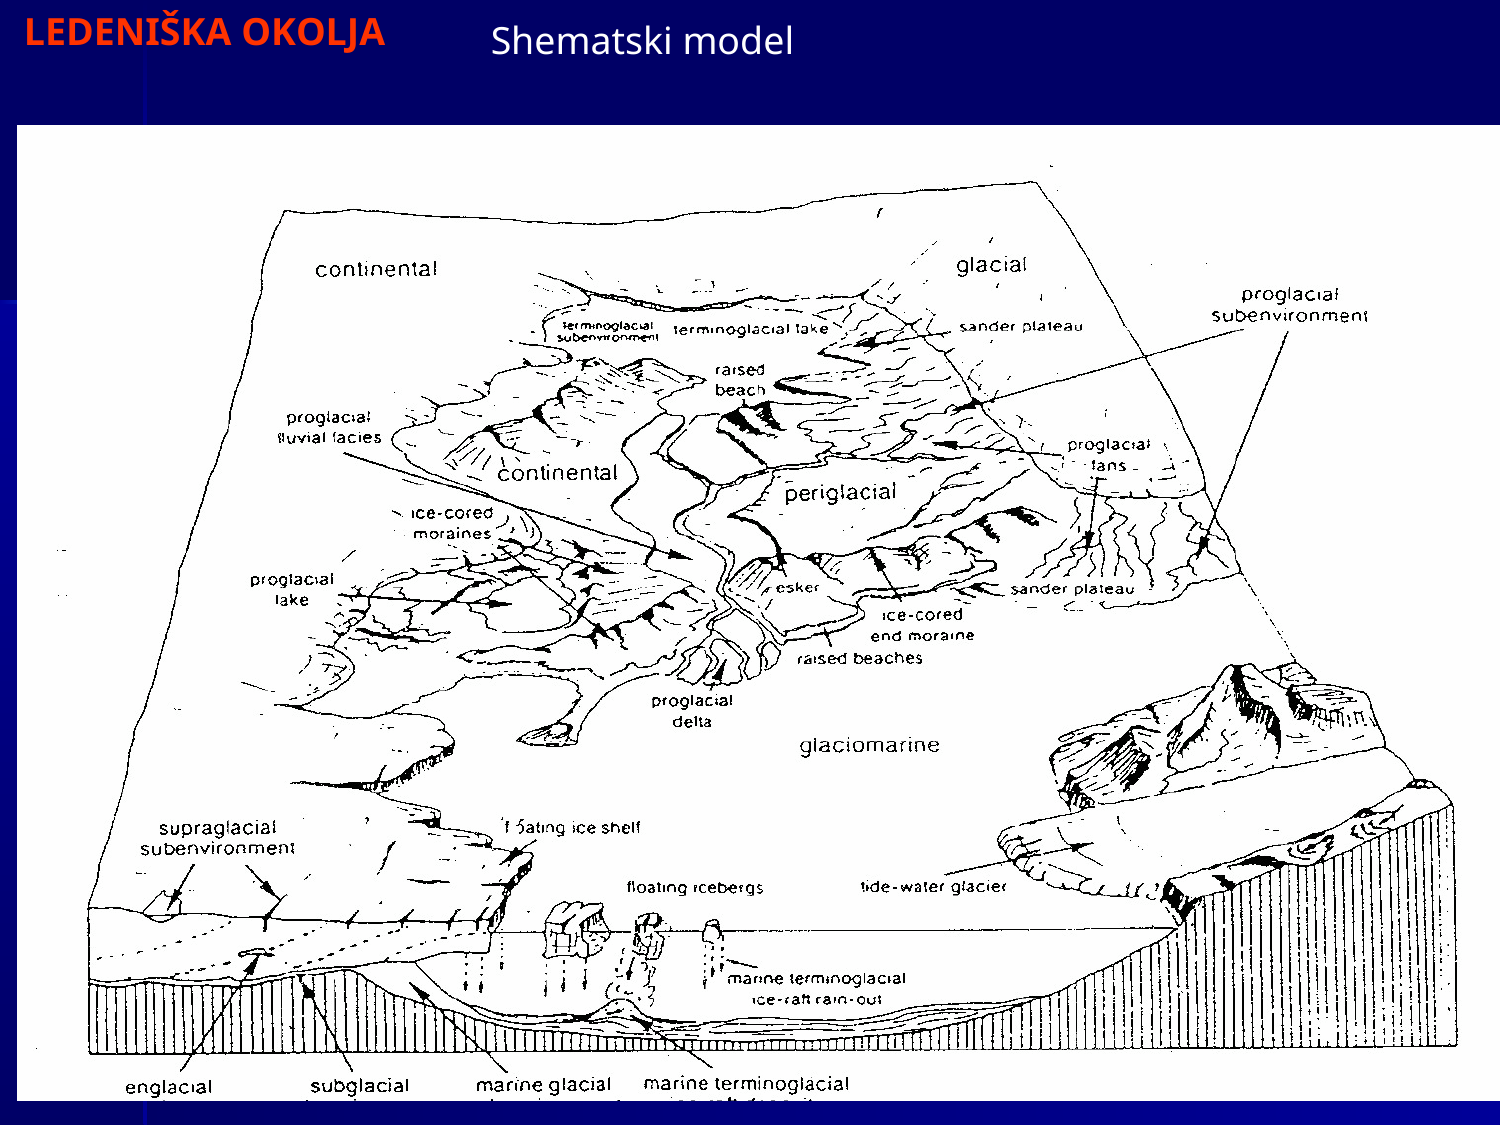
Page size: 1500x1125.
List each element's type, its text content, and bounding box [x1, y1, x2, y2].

text_box Shematski model [476, 9, 810, 71]
picture [17, 125, 1500, 1102]
text_box LEDENIŠKA OKOLJA [9, 0, 401, 61]
